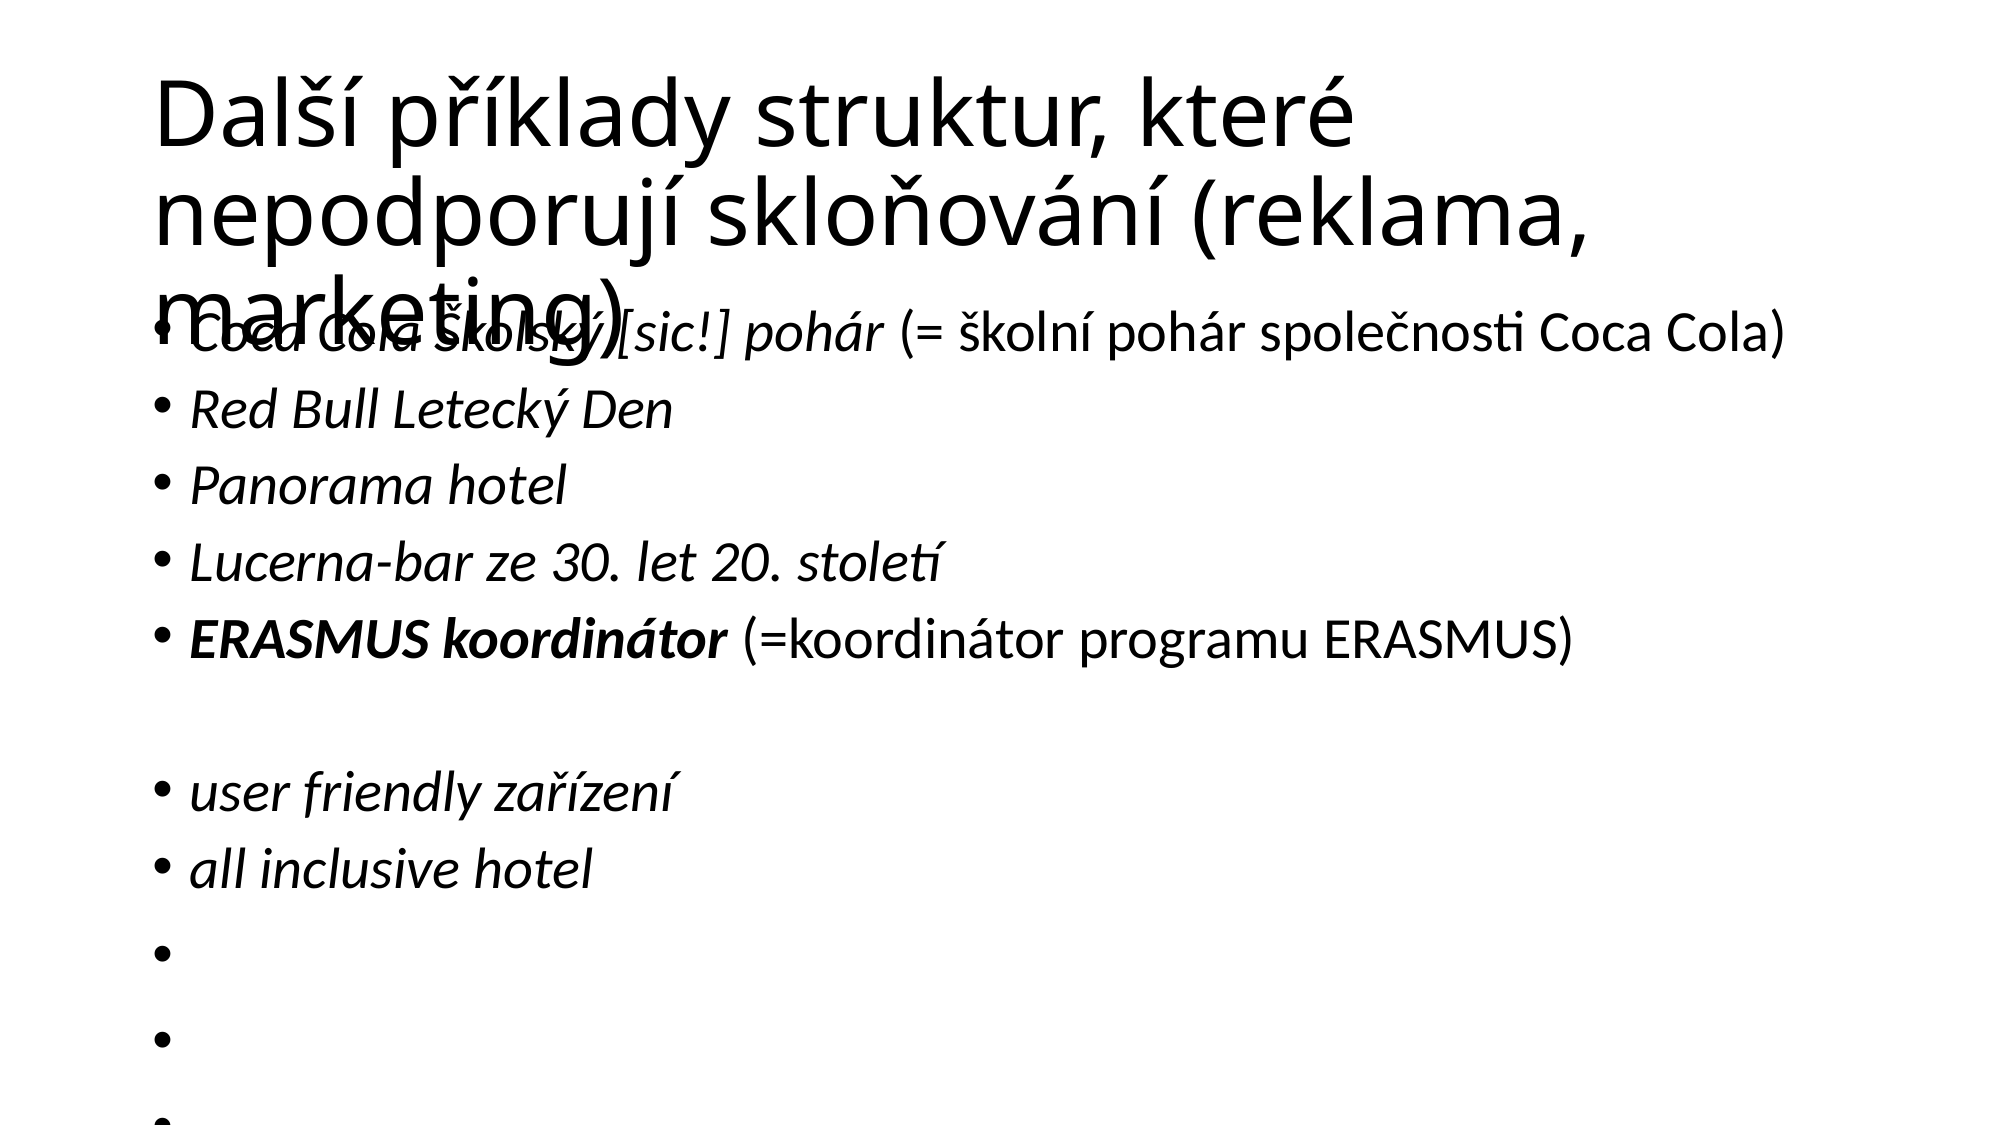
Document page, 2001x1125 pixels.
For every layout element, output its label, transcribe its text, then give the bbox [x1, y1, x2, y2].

title Další příklady struktur, které nepodporují skloňování (reklama, marketing) [137, 59, 1863, 278]
list Coca Cola Školský [sic!] pohár (= školní pohár společnosti Coca Cola) Red Bull Letecký Den Panorama hotel Lucerna-bar ze 30. let 20. století ERASMUS koordinátor (=koordinátor programu ERASMUS) user friendly zařízení all inclusive hotel [137, 299, 1863, 1014]
